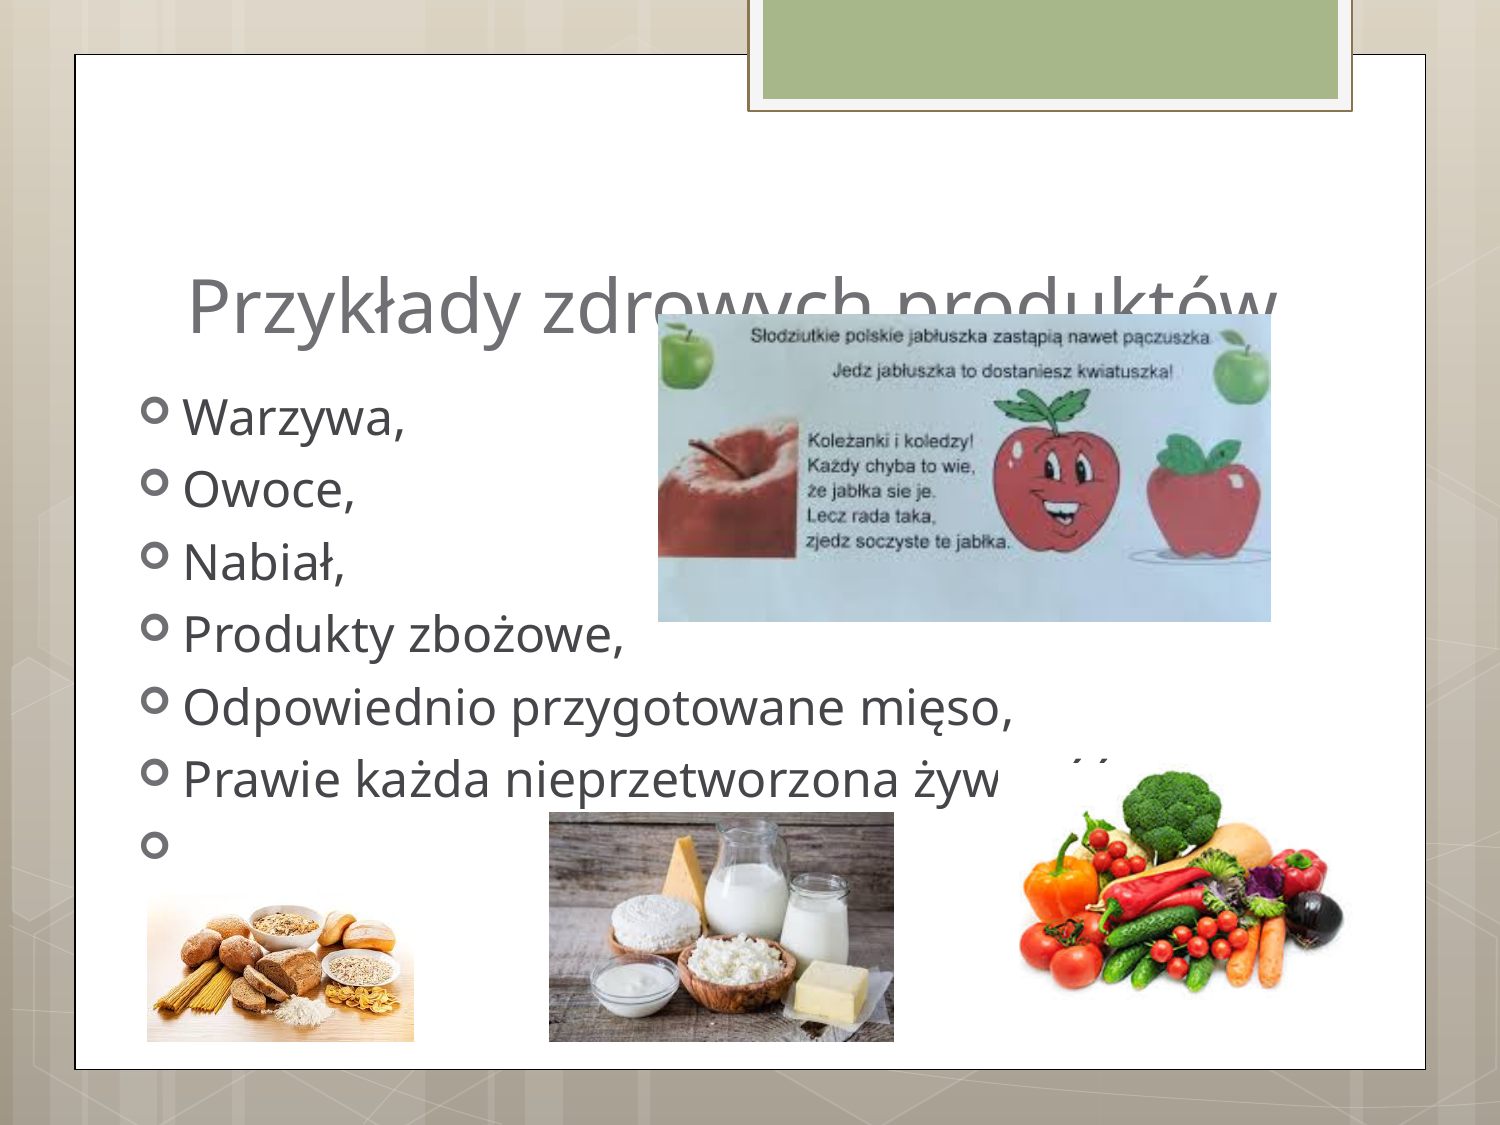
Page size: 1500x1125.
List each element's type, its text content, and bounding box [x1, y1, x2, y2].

title Przykłady zdrowych produktów [171, 168, 1324, 357]
picture [147, 883, 414, 1042]
picture [998, 763, 1358, 1004]
picture [549, 812, 894, 1042]
list Warzywa, Owoce, Nabiał, Produkty zbożowe, Odpowiednio przygotowane mięso, Prawie każda nieprzetworzona żywność, [100, 377, 1151, 948]
picture [658, 314, 1271, 622]
